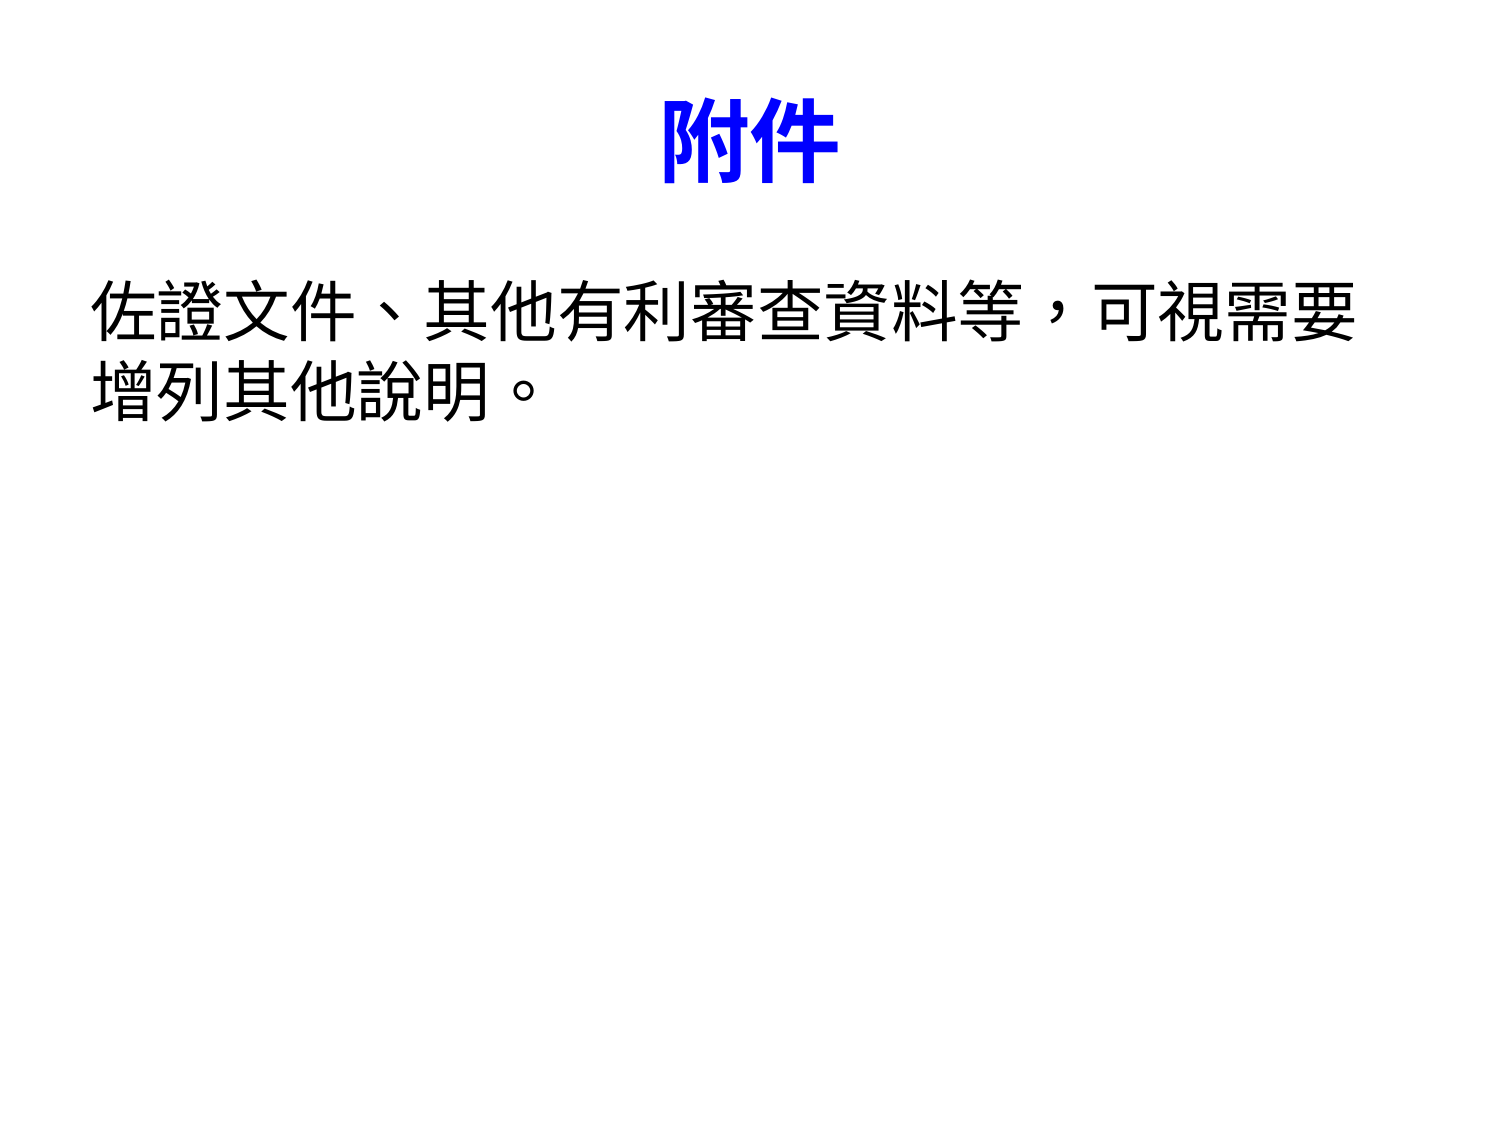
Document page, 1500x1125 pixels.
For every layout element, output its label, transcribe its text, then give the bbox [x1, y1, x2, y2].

title 附件 [75, 0, 1426, 188]
list 佐證文件、其他有利審查資料等，可視需要增列其他說明。 [74, 191, 1436, 935]
